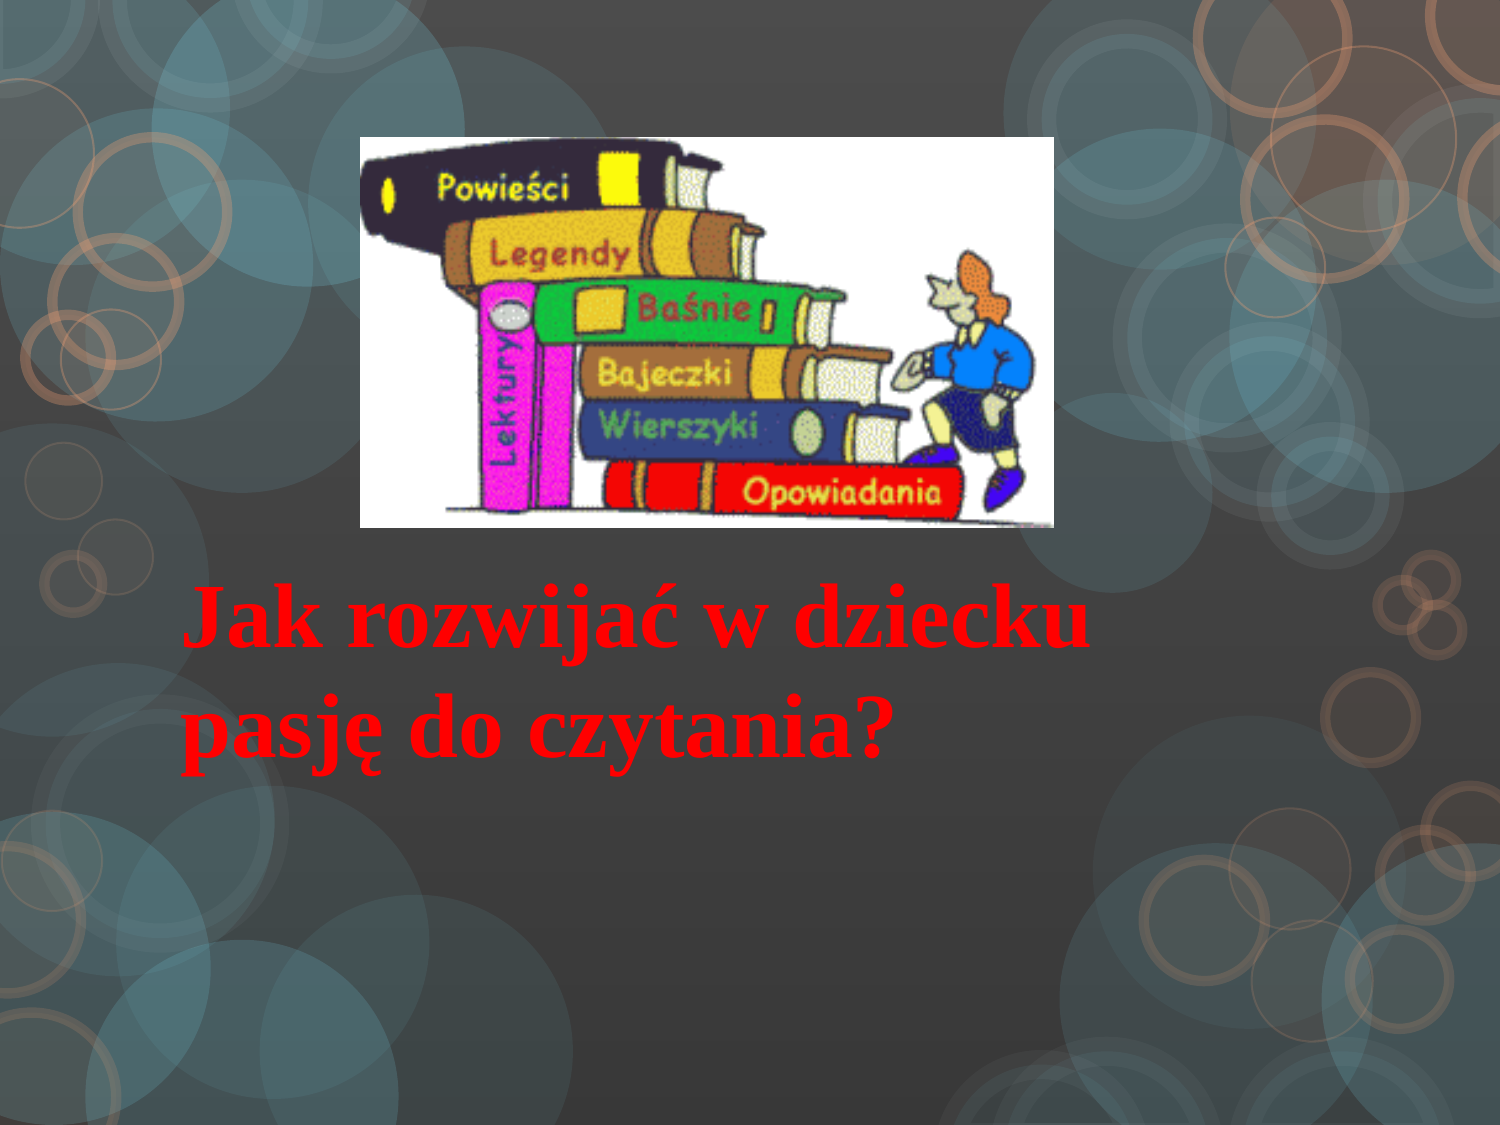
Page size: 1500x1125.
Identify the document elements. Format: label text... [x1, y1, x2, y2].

title Jak rozwijać w dziecku pasję do czytania? [165, 542, 1334, 784]
picture [360, 137, 1054, 528]
